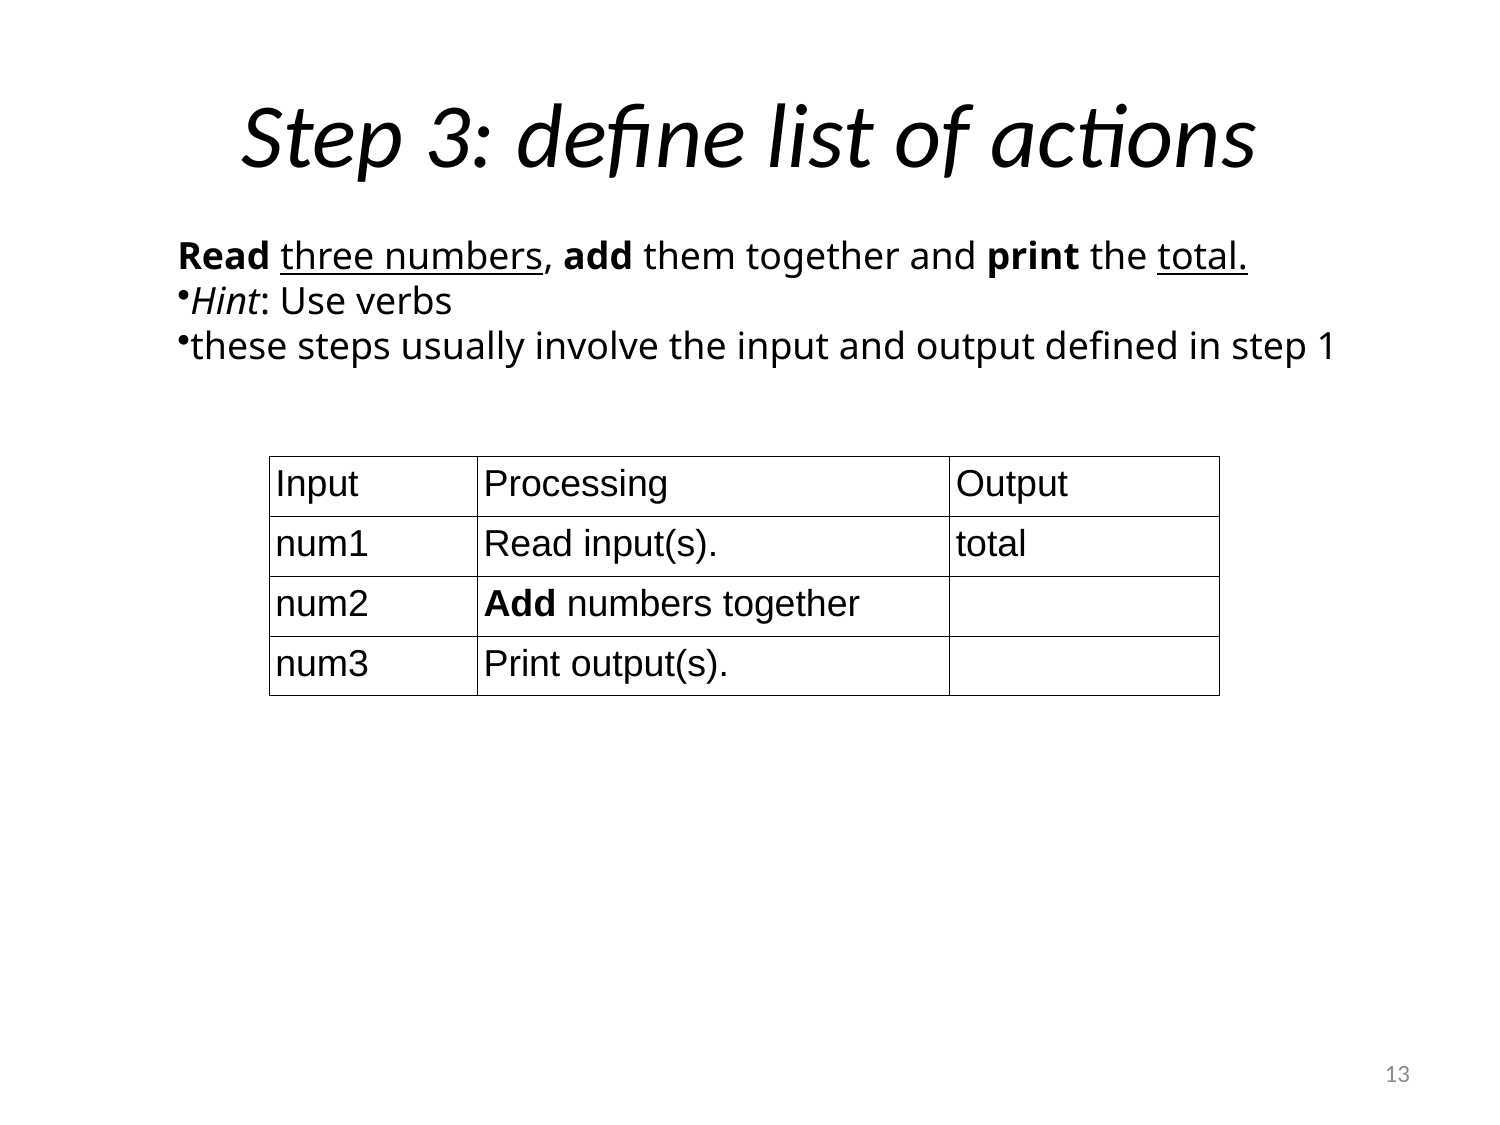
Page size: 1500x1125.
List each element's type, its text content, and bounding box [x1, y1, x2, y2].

table_cell total [950, 517, 1219, 576]
table_cell Print output(s). [478, 637, 949, 695]
table_cell num3 [270, 637, 477, 695]
table_header Output [950, 457, 1219, 516]
table_header Processing [478, 457, 949, 516]
table_cell Read input(s). [478, 517, 949, 576]
table_cell [950, 577, 1219, 636]
slide_number <number> [1074, 1042, 1425, 1103]
table_cell Add numbers together [478, 577, 949, 636]
table_cell num2 [270, 577, 477, 636]
table_cell num1 [270, 517, 477, 576]
table_header Input [270, 457, 477, 516]
text_box Read three numbers, add them together and print the total. Hint: Use verbs these steps usually involve the input and output defined in step 1 [162, 224, 1413, 420]
title Step 3: define list of actions [112, 37, 1388, 225]
table_cell [950, 637, 1219, 695]
